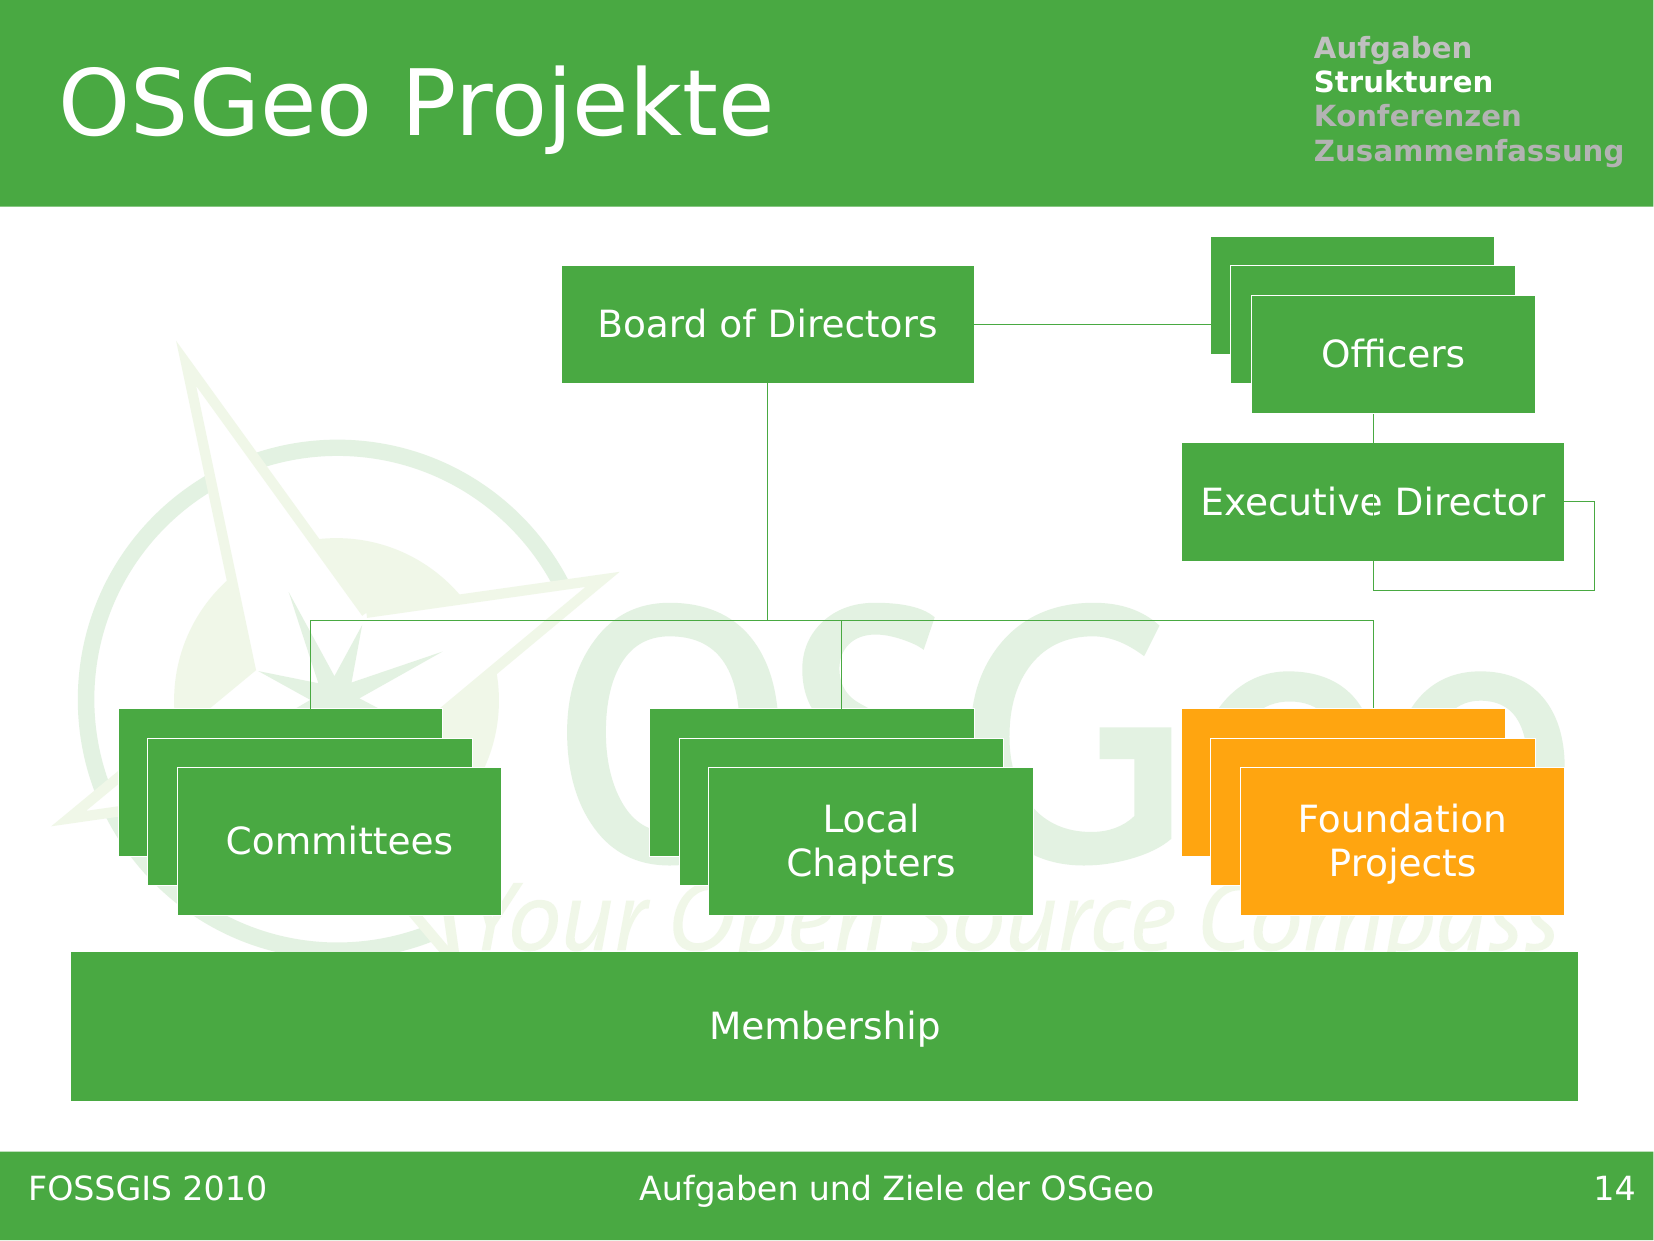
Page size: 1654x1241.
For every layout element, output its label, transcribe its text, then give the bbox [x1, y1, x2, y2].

text_box Local Chapters [679, 738, 1004, 886]
text_box Local Chapters [649, 708, 975, 857]
text_box Committees [147, 738, 473, 886]
text_box Local Chapters [1181, 708, 1506, 857]
text_box Local Chapters [1210, 738, 1536, 886]
text_box Officers [1251, 295, 1536, 414]
text_box Aufgaben Strukturen Konferenzen Zusammenfassung [1299, 23, 1654, 201]
text_box Executive Director [1181, 442, 1565, 562]
text_box Committees [118, 708, 443, 857]
text_box Officers [1230, 265, 1516, 384]
text_box Foundation Projects [1240, 767, 1565, 916]
text_box Local Chapters [708, 767, 1034, 916]
title OSGeo Projekte [59, 29, 1299, 178]
text_box Officers [1210, 236, 1495, 355]
text_box Committees [177, 767, 502, 916]
text_box Board of Directors [561, 265, 975, 384]
text_box Membership [71, 952, 1578, 1101]
